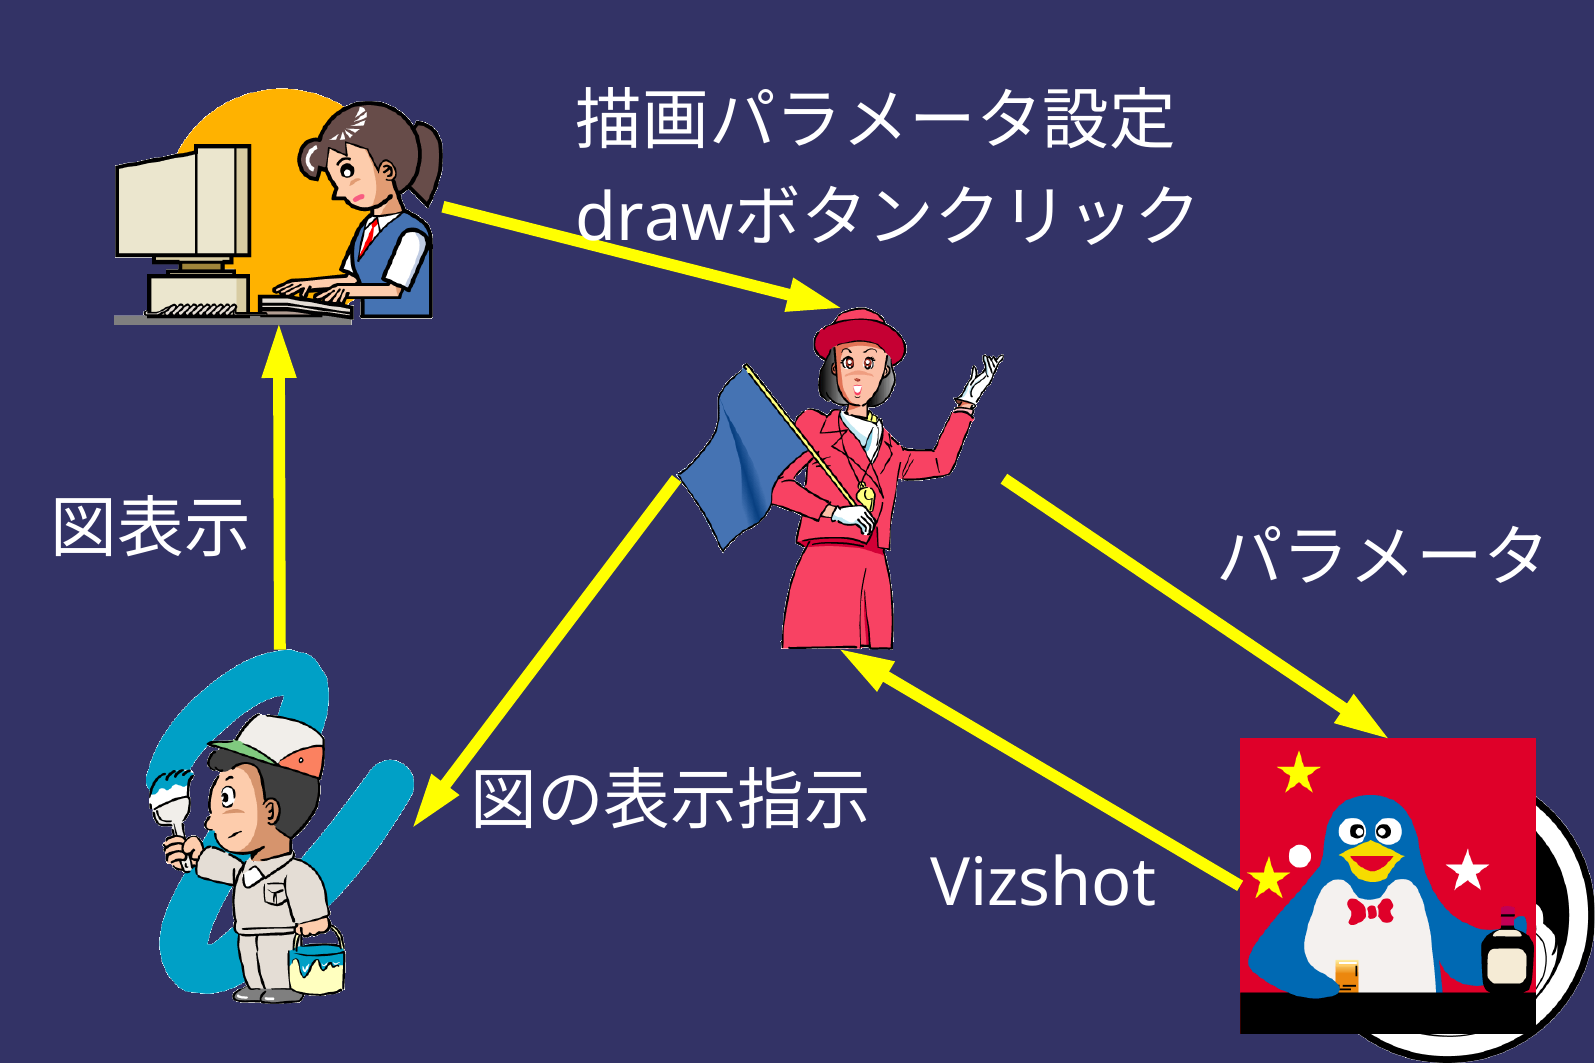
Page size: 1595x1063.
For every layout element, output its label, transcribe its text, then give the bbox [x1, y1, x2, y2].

picture [1240, 738, 1595, 1063]
text_box 描画パラメータ設定 drawボタンクリック [561, 59, 1192, 234]
picture [114, 88, 443, 325]
picture [146, 649, 414, 1004]
text_box パラメータ [1201, 495, 1565, 591]
text_box 図表示 [35, 466, 266, 562]
picture [676, 307, 1004, 650]
text_box Vizshot [915, 826, 1179, 922]
text_box 図の表示指示 [455, 738, 886, 834]
picture [146, 649, 276, 772]
